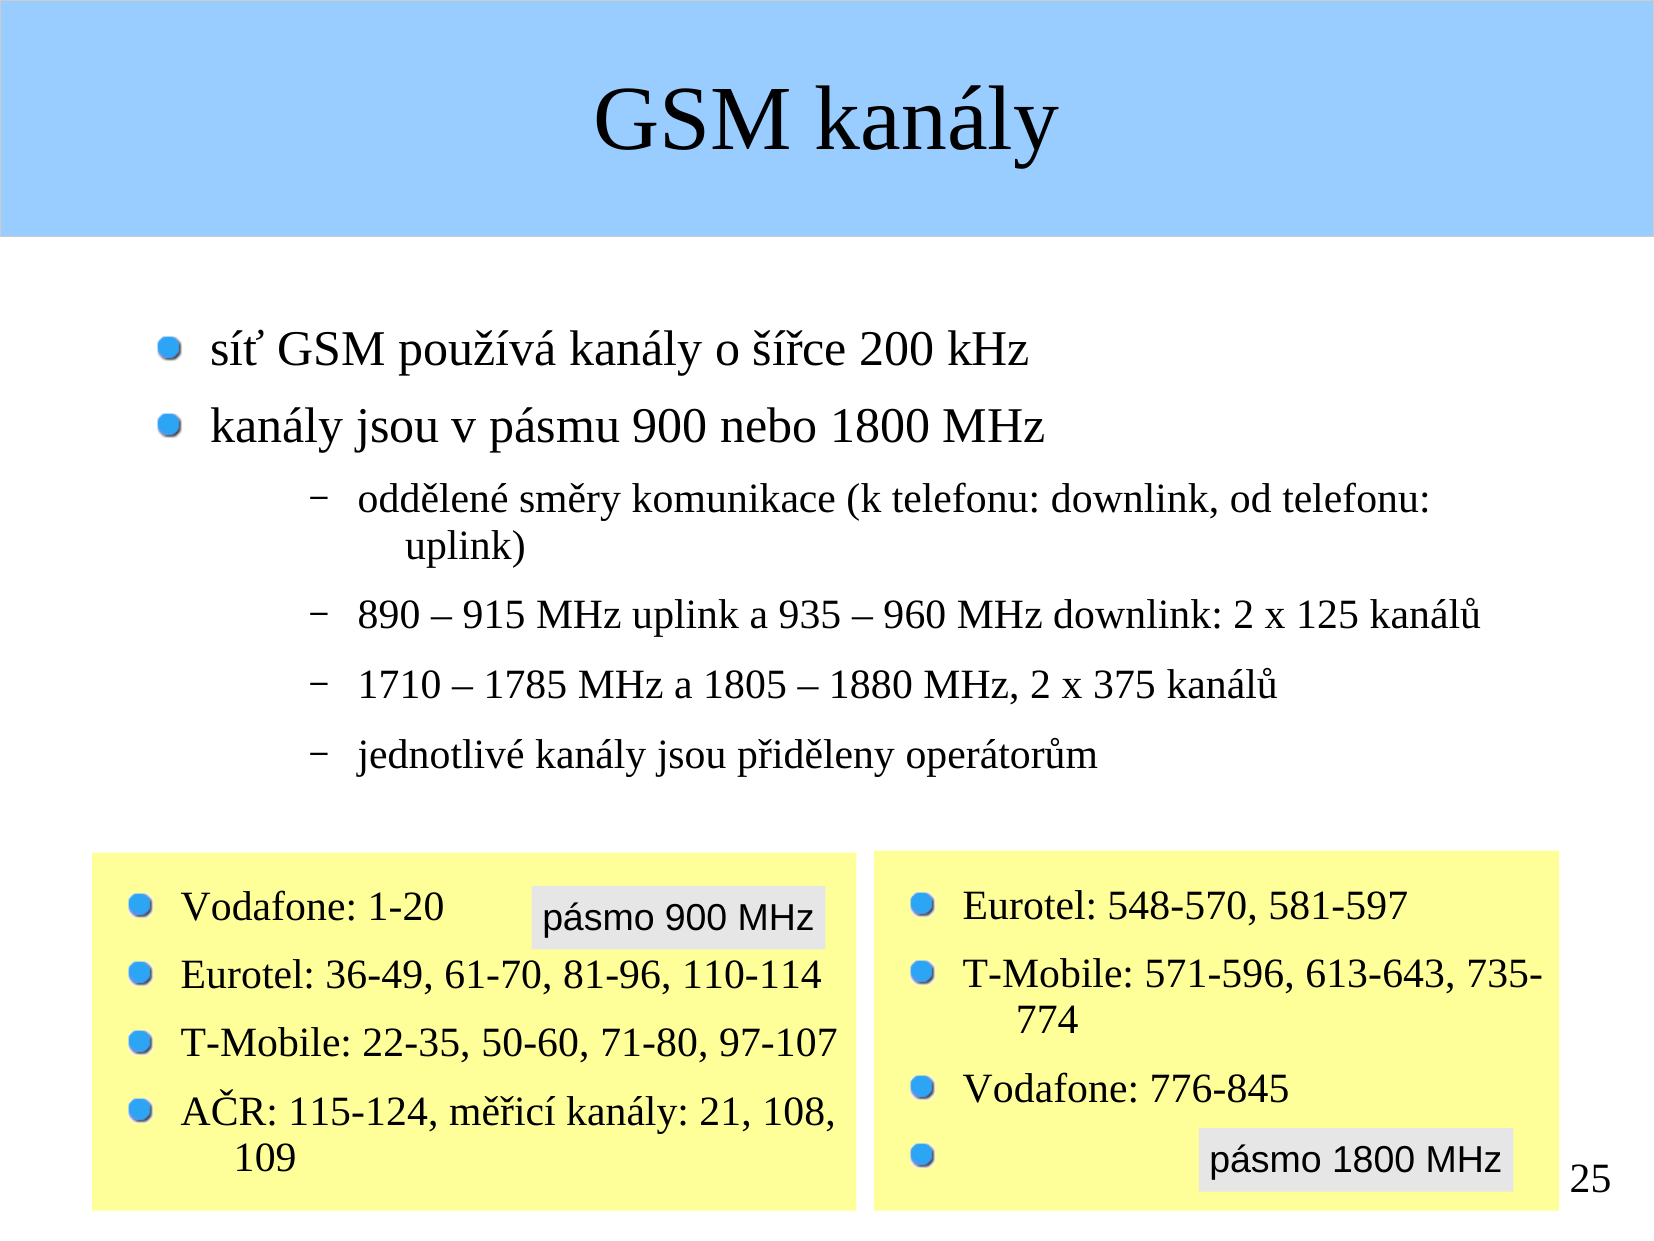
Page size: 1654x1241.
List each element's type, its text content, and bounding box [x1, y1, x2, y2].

list síť GSM používá kanály o šířce 200 kHz kanály jsou v pásmu 900 nebo 1800 MHz oddělené směry komunikace (k telefonu: downlink, od telefonu: uplink) 890 – 915 MHz uplink a 935 – 960 MHz downlink: 2 x 125 kanálů 1710 – 1785 MHz a 1805 – 1880 MHz, 2 x 375 kanálů jednotlivé kanály jsou přiděleny operátorům [121, 321, 1534, 863]
list Eurotel: 548-570, 581-597 T-Mobile: 571-596, 613-643, 735-774 Vodafone: 776-845 [874, 850, 1560, 1211]
list Vodafone: 1-20 Eurotel: 36-49, 61-70, 81-96, 110-114 T-Mobile: 22-35, 50-60, 71-80, 97-107 AČR: 115-124, měřicí kanály: 21, 108, 109 [92, 852, 857, 1211]
text_box pásmo 1800 MHz [1198, 1128, 1514, 1192]
title GSM kanály [0, 0, 1654, 237]
text_box pásmo 900 MHz [536, 885, 821, 950]
